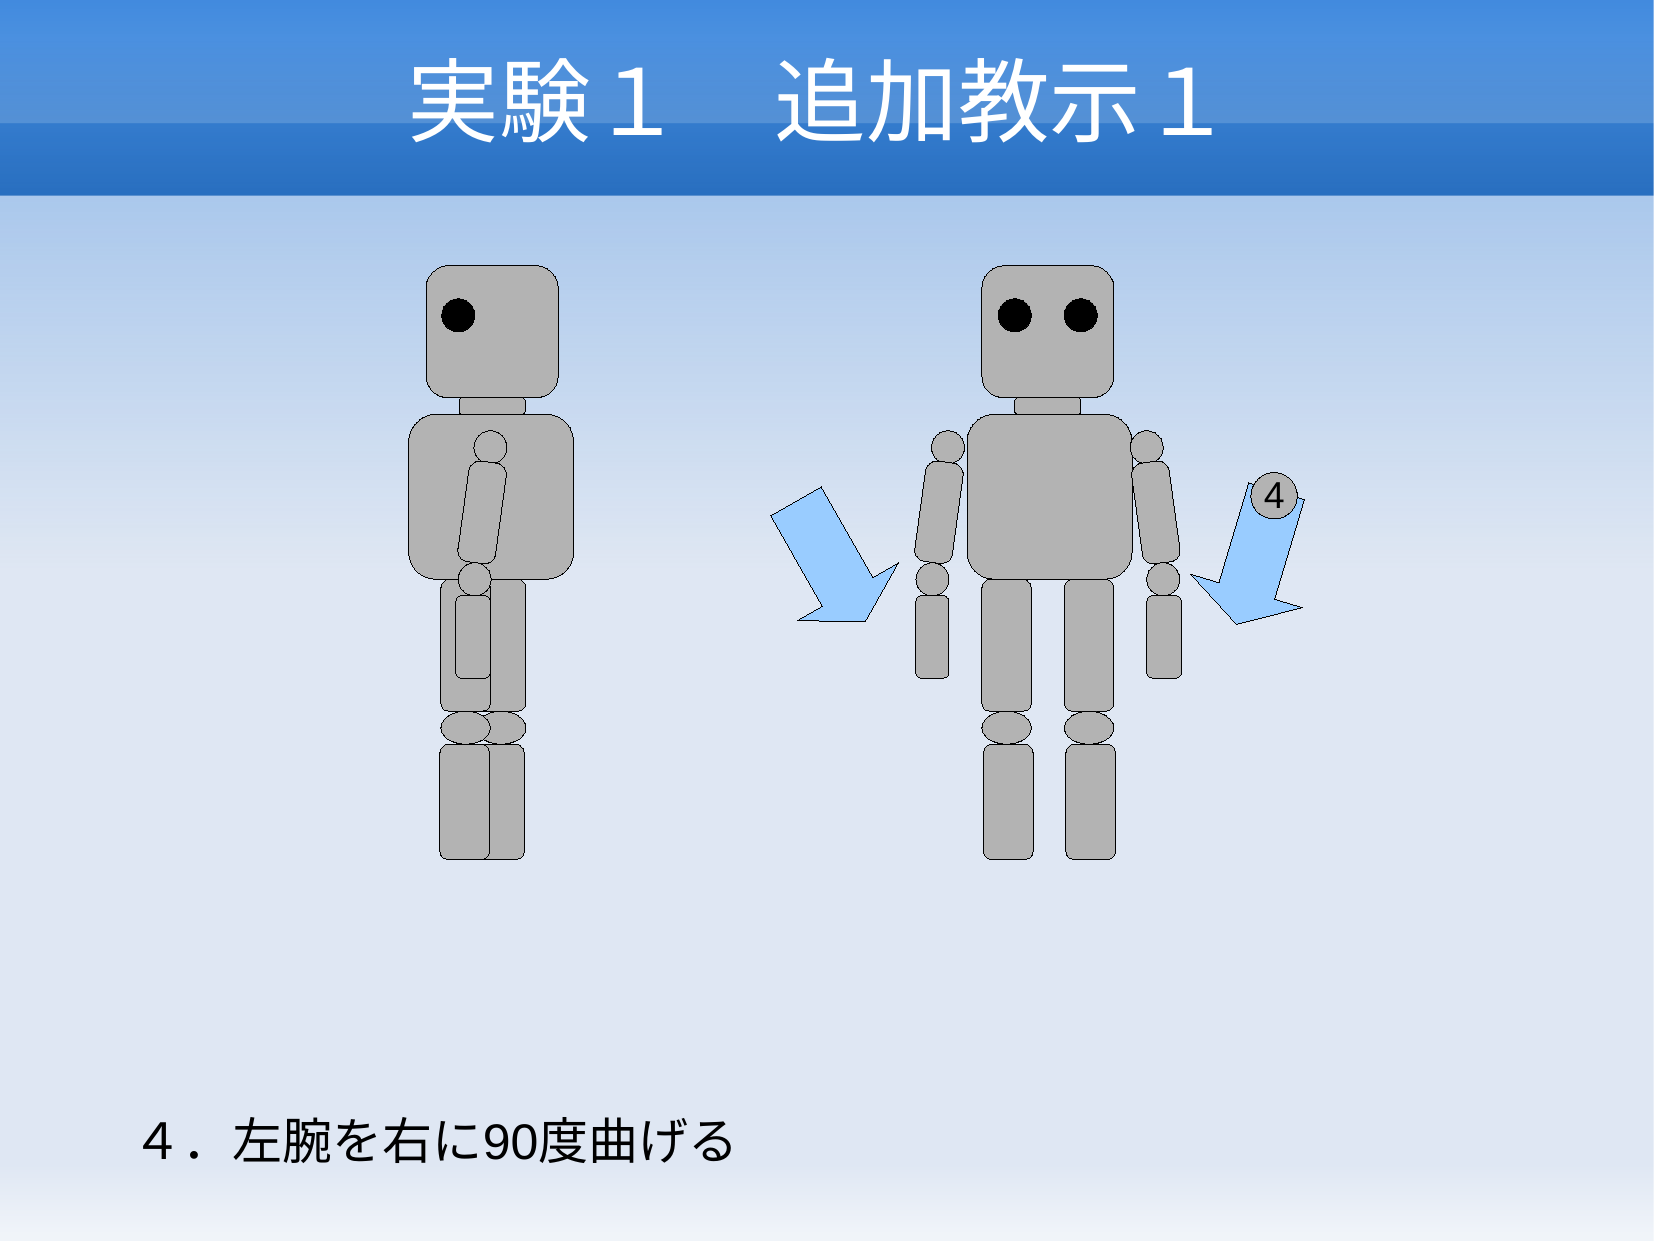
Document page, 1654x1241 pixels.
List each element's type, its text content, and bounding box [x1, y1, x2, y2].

text_box ４．左腕を右に90度曲げる [118, 927, 754, 1148]
text_box [408, 265, 574, 860]
text_box [1190, 482, 1305, 625]
title 実験１ 追加教示１ [76, 0, 1565, 208]
text_box [967, 265, 1182, 860]
text_box 4 [1250, 472, 1298, 519]
text_box [914, 430, 965, 679]
text_box [770, 486, 899, 622]
picture [0, 0, 1654, 1241]
